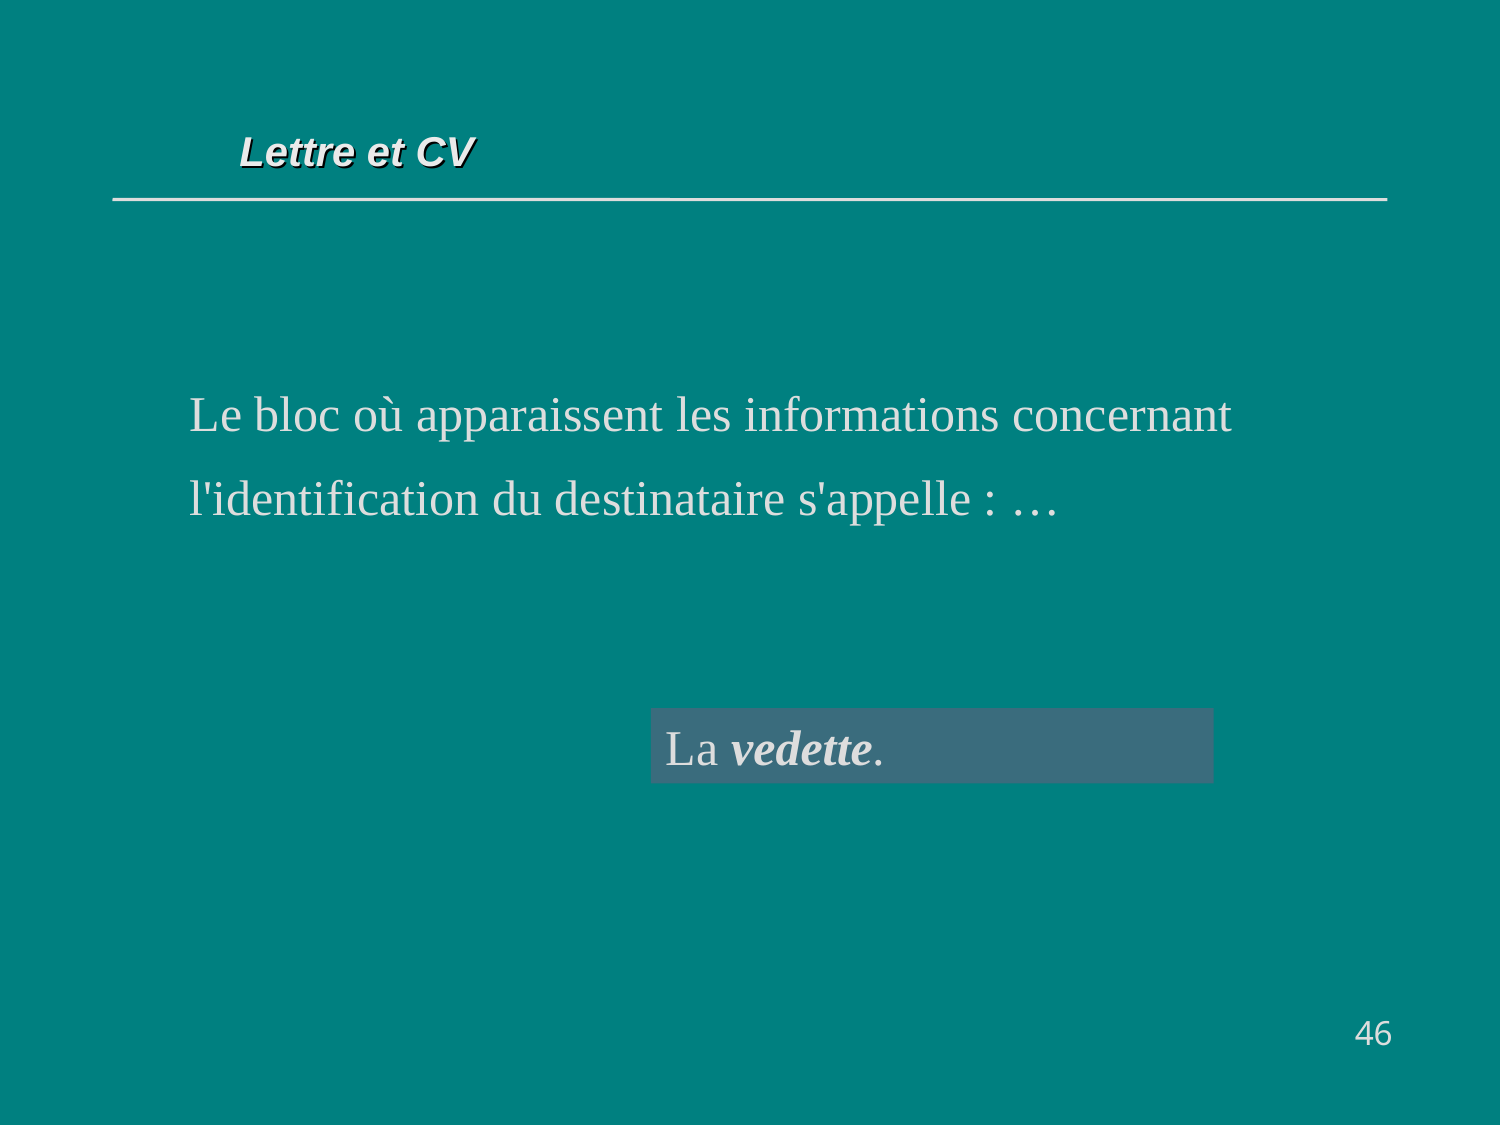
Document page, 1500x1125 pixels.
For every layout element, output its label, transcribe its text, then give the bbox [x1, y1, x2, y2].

text_box Lettre et CV [224, 116, 489, 183]
text_box La vedette. [650, 708, 1214, 784]
text_box Le bloc où apparaissent les informations concernant l'identification du destinataire s'appelle : … [174, 349, 1376, 534]
